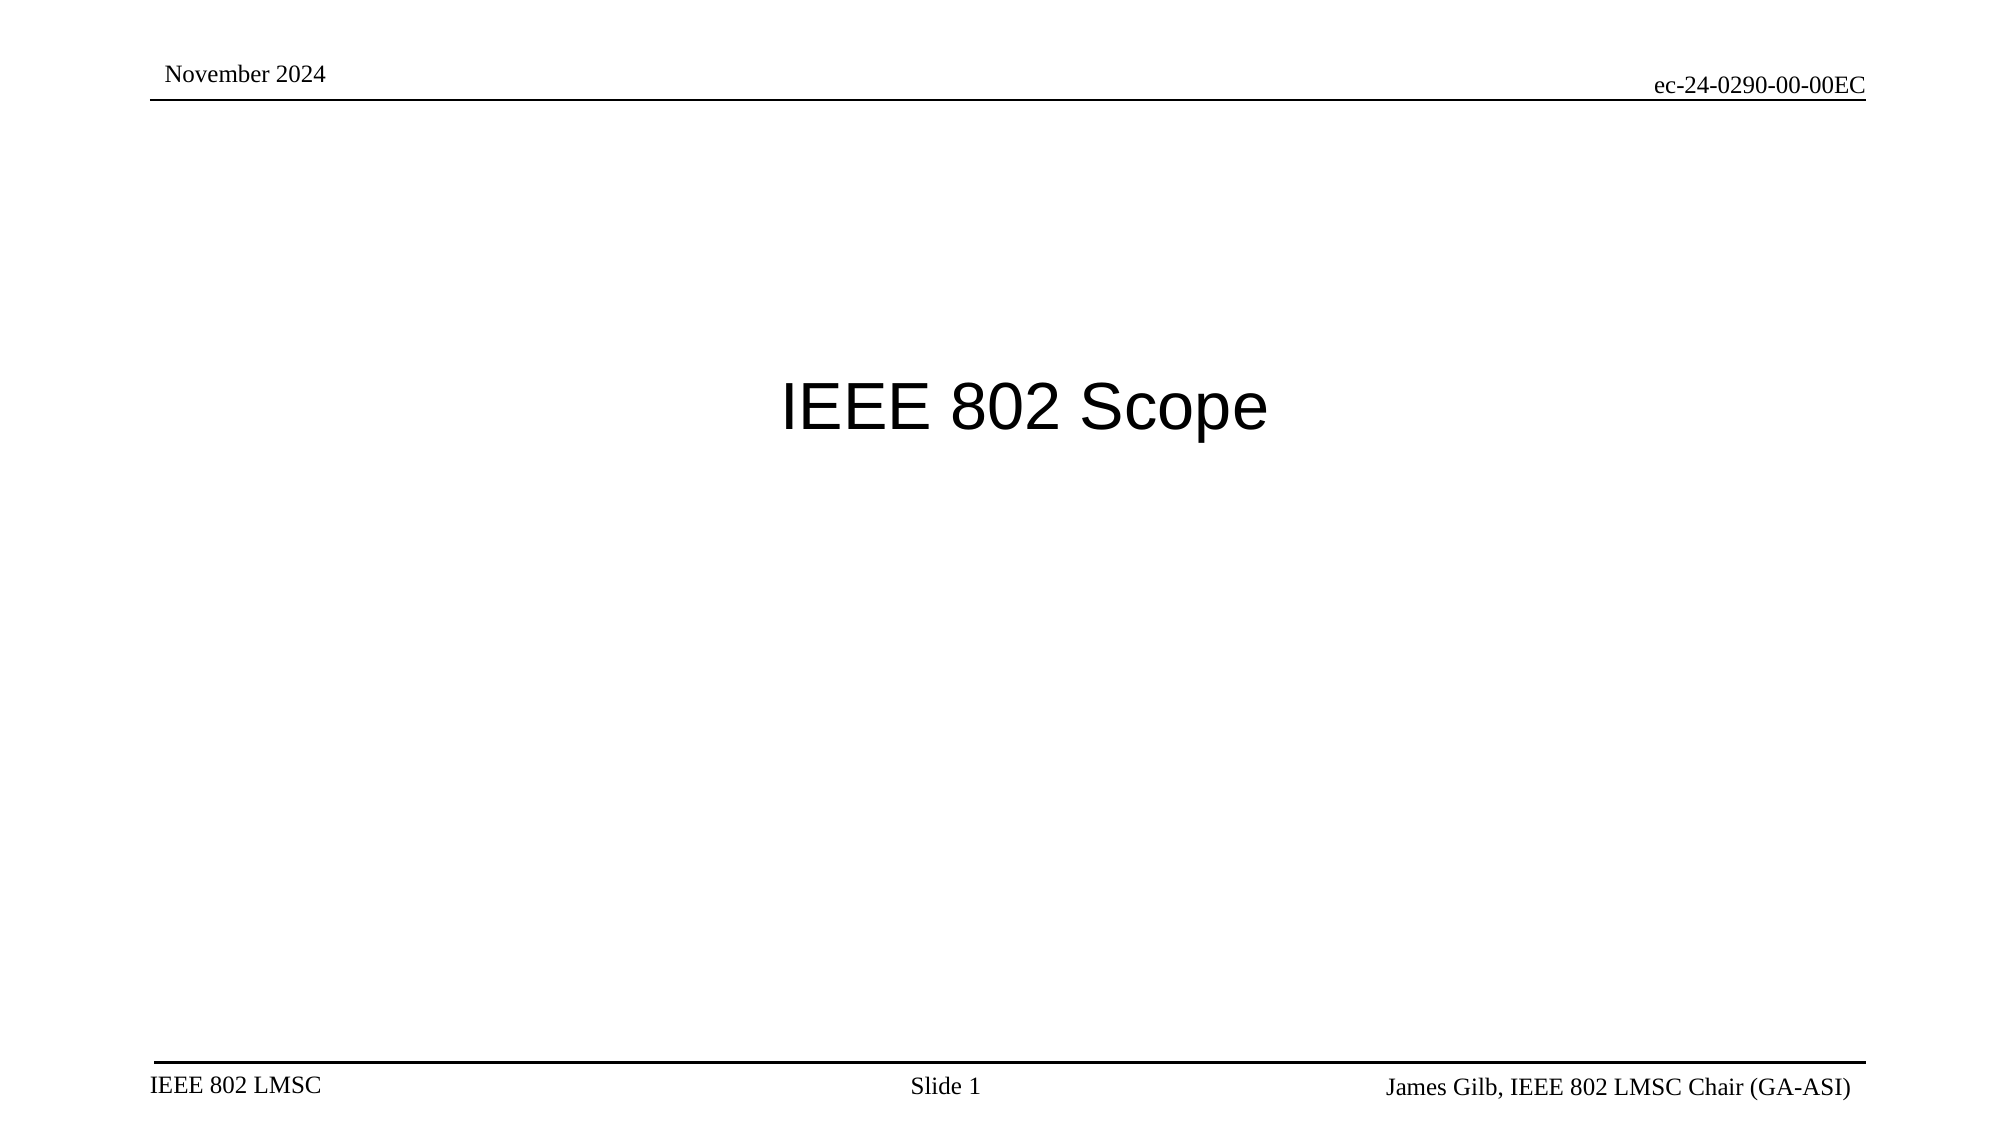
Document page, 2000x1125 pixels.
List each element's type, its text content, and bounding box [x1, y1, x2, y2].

subtitle IEEE 802 Scope [149, 112, 1900, 693]
